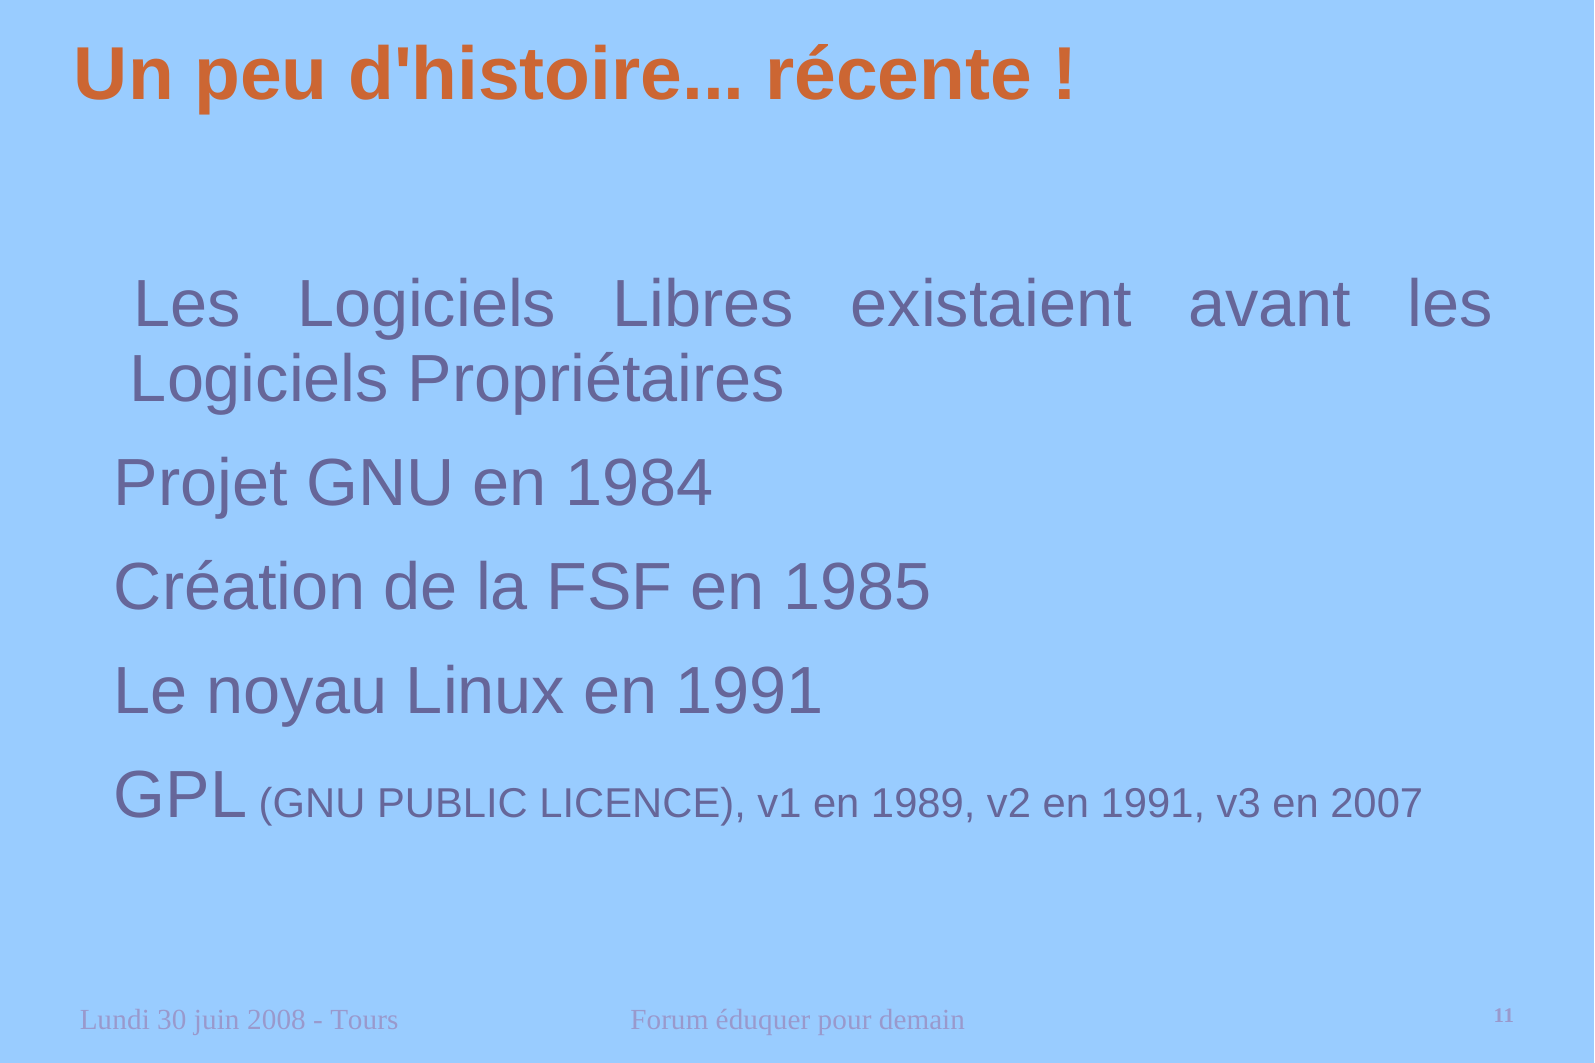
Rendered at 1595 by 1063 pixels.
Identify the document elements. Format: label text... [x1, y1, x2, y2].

title Un peu d'histoire... récente ! [74, 0, 1510, 148]
list Les Logiciels Libres existaient avant les Logiciels Propriétaires Projet GNU en 1984 Création de la FSF en 1985 Le noyau Linux en 1991 GPL (GNU PUBLIC LICENCE), v1 en 1989, v2 en 1991, v3 en 2007 [59, 265, 1495, 909]
